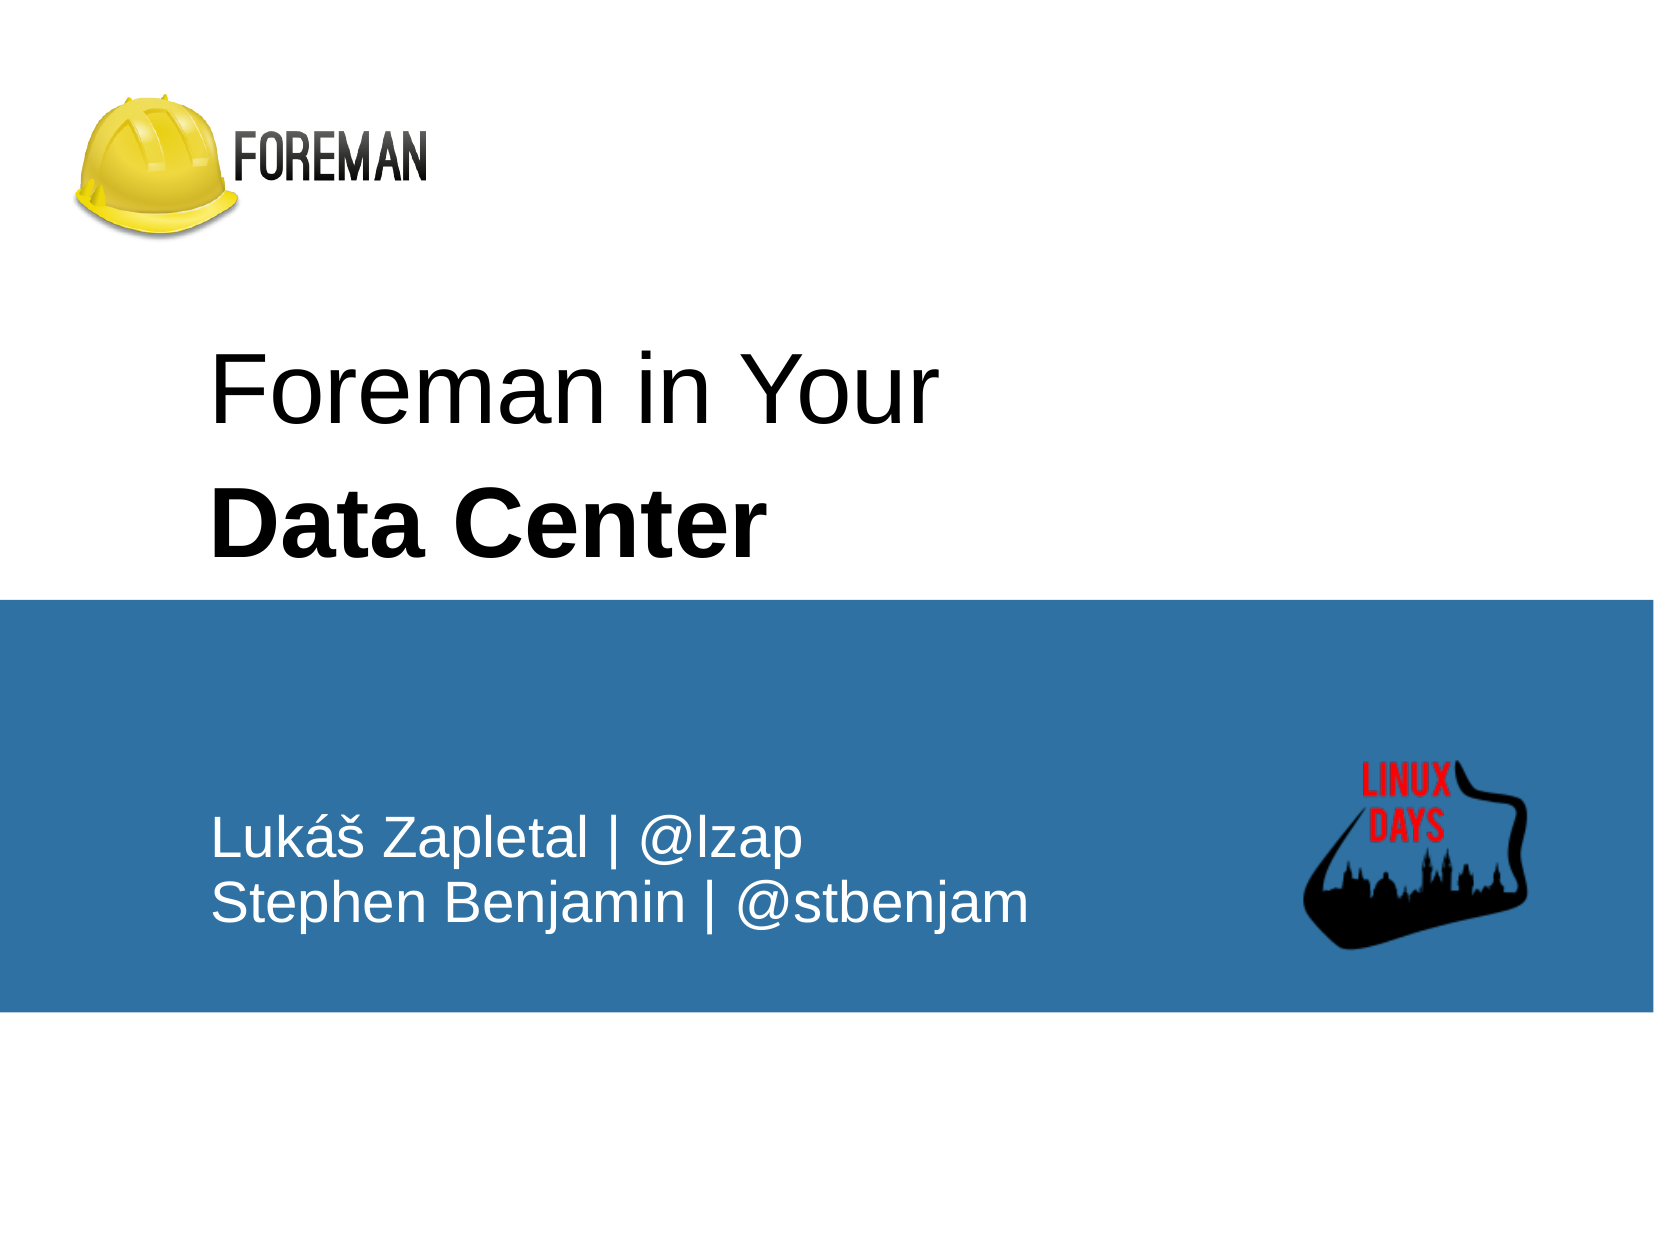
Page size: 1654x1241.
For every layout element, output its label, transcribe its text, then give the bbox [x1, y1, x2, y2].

text_box Foreman in Your Data Center [193, 303, 1211, 699]
text_box Lukáš Zapletal | @lzap Stephen Benjamin | @stbenjam [195, 797, 1201, 1008]
picture [70, 94, 426, 243]
picture [1287, 744, 1544, 966]
